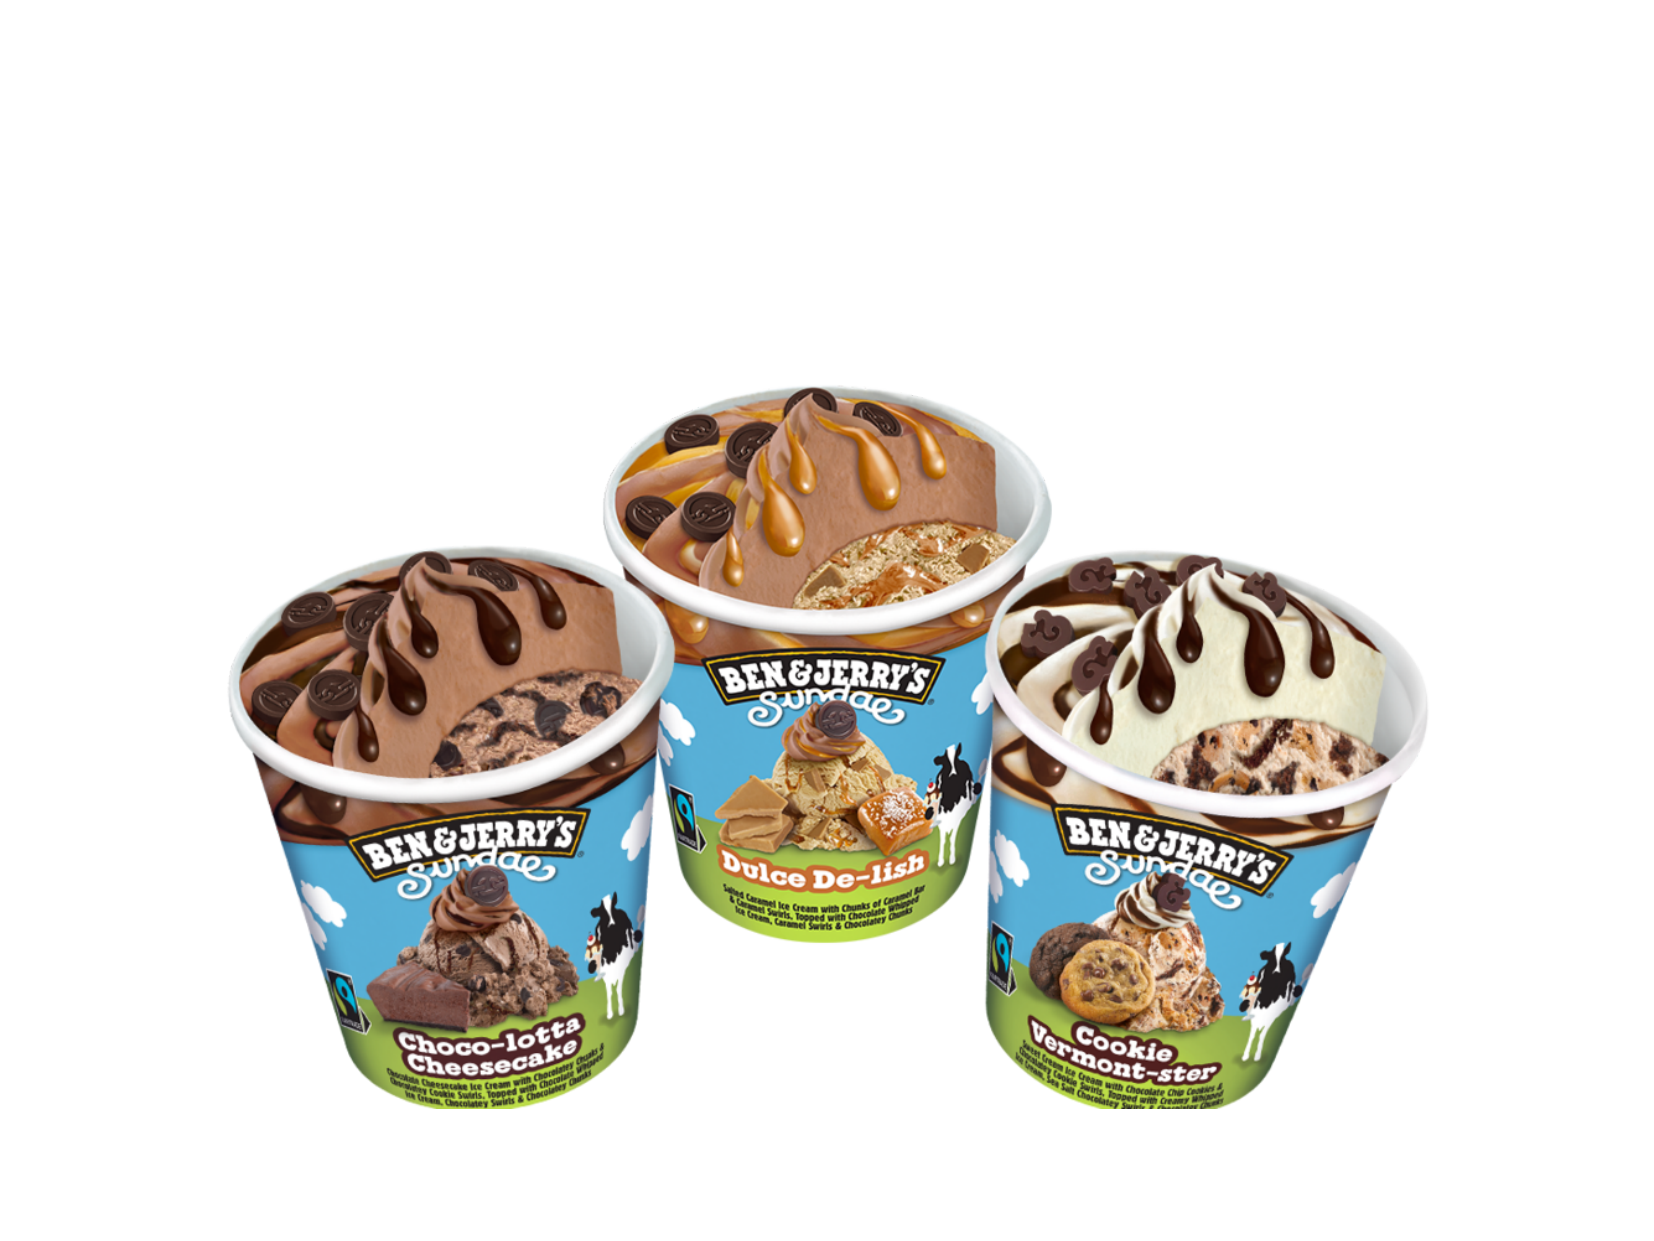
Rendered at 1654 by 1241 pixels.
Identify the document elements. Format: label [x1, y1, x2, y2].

picture [212, 290, 1441, 1109]
